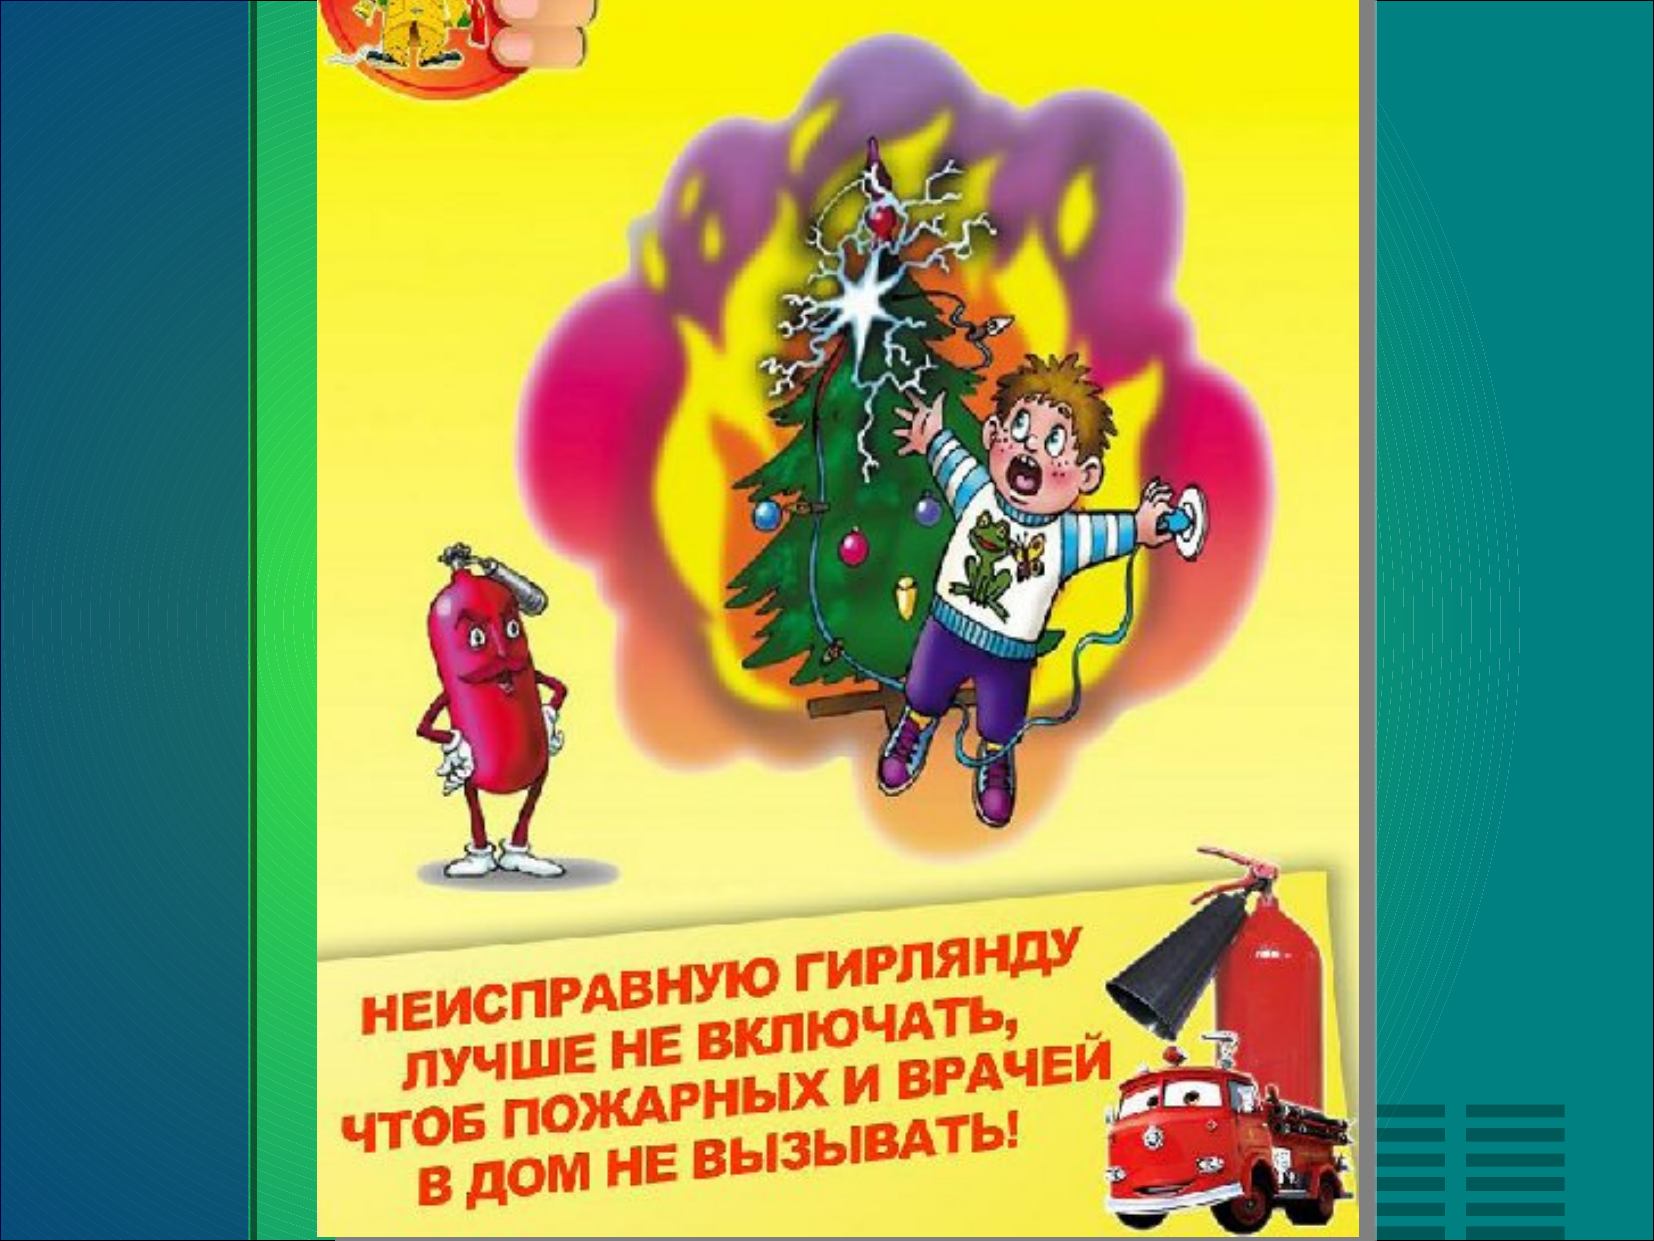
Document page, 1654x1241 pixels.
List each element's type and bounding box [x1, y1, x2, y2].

picture [317, 0, 1359, 1237]
